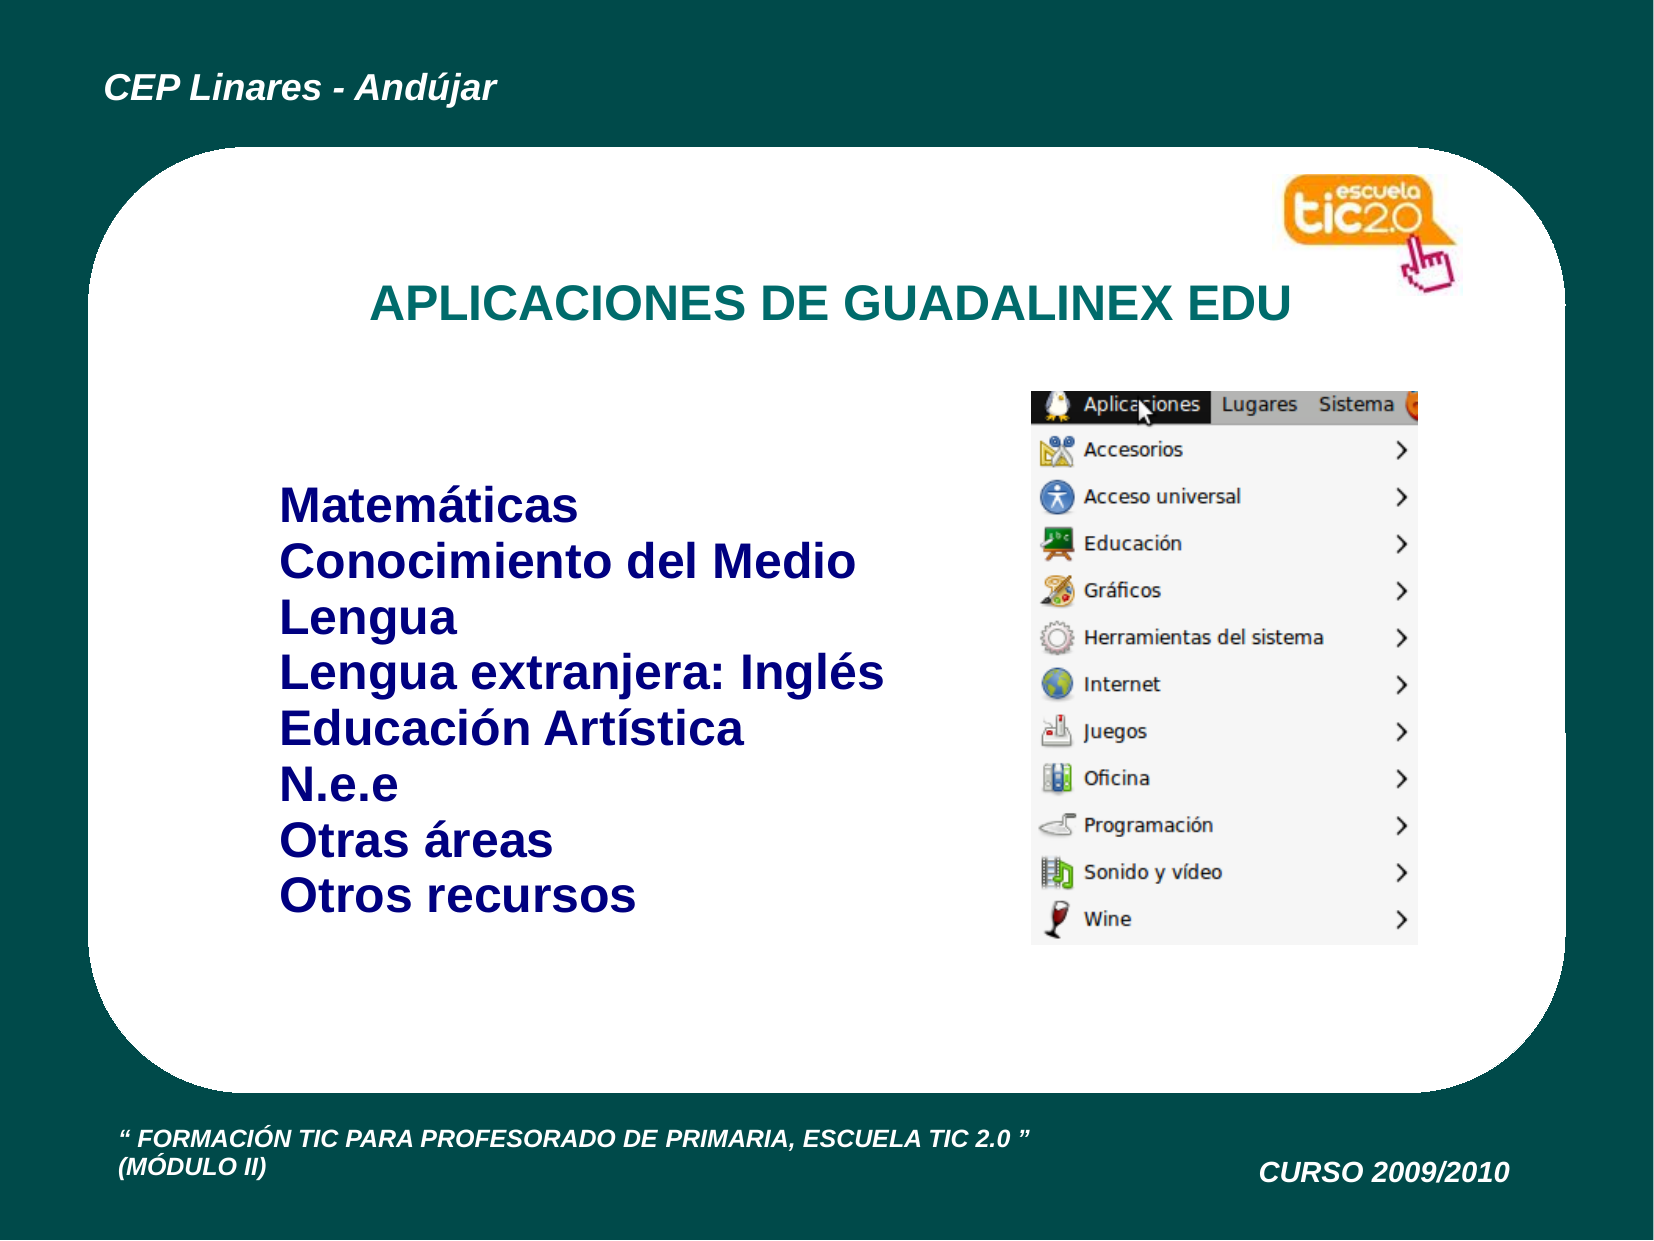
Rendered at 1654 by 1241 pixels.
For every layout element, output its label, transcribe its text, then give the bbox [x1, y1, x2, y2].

text_box APLICACIONES DE GUADALINEX EDU [354, 267, 1329, 350]
text_box Matemáticas Conocimiento del Medio Lengua Lengua extranjera: Inglés Educación Artística N.e.e Otras áreas Otros recursos [236, 470, 901, 941]
picture [1031, 391, 1418, 945]
picture [1272, 174, 1463, 296]
